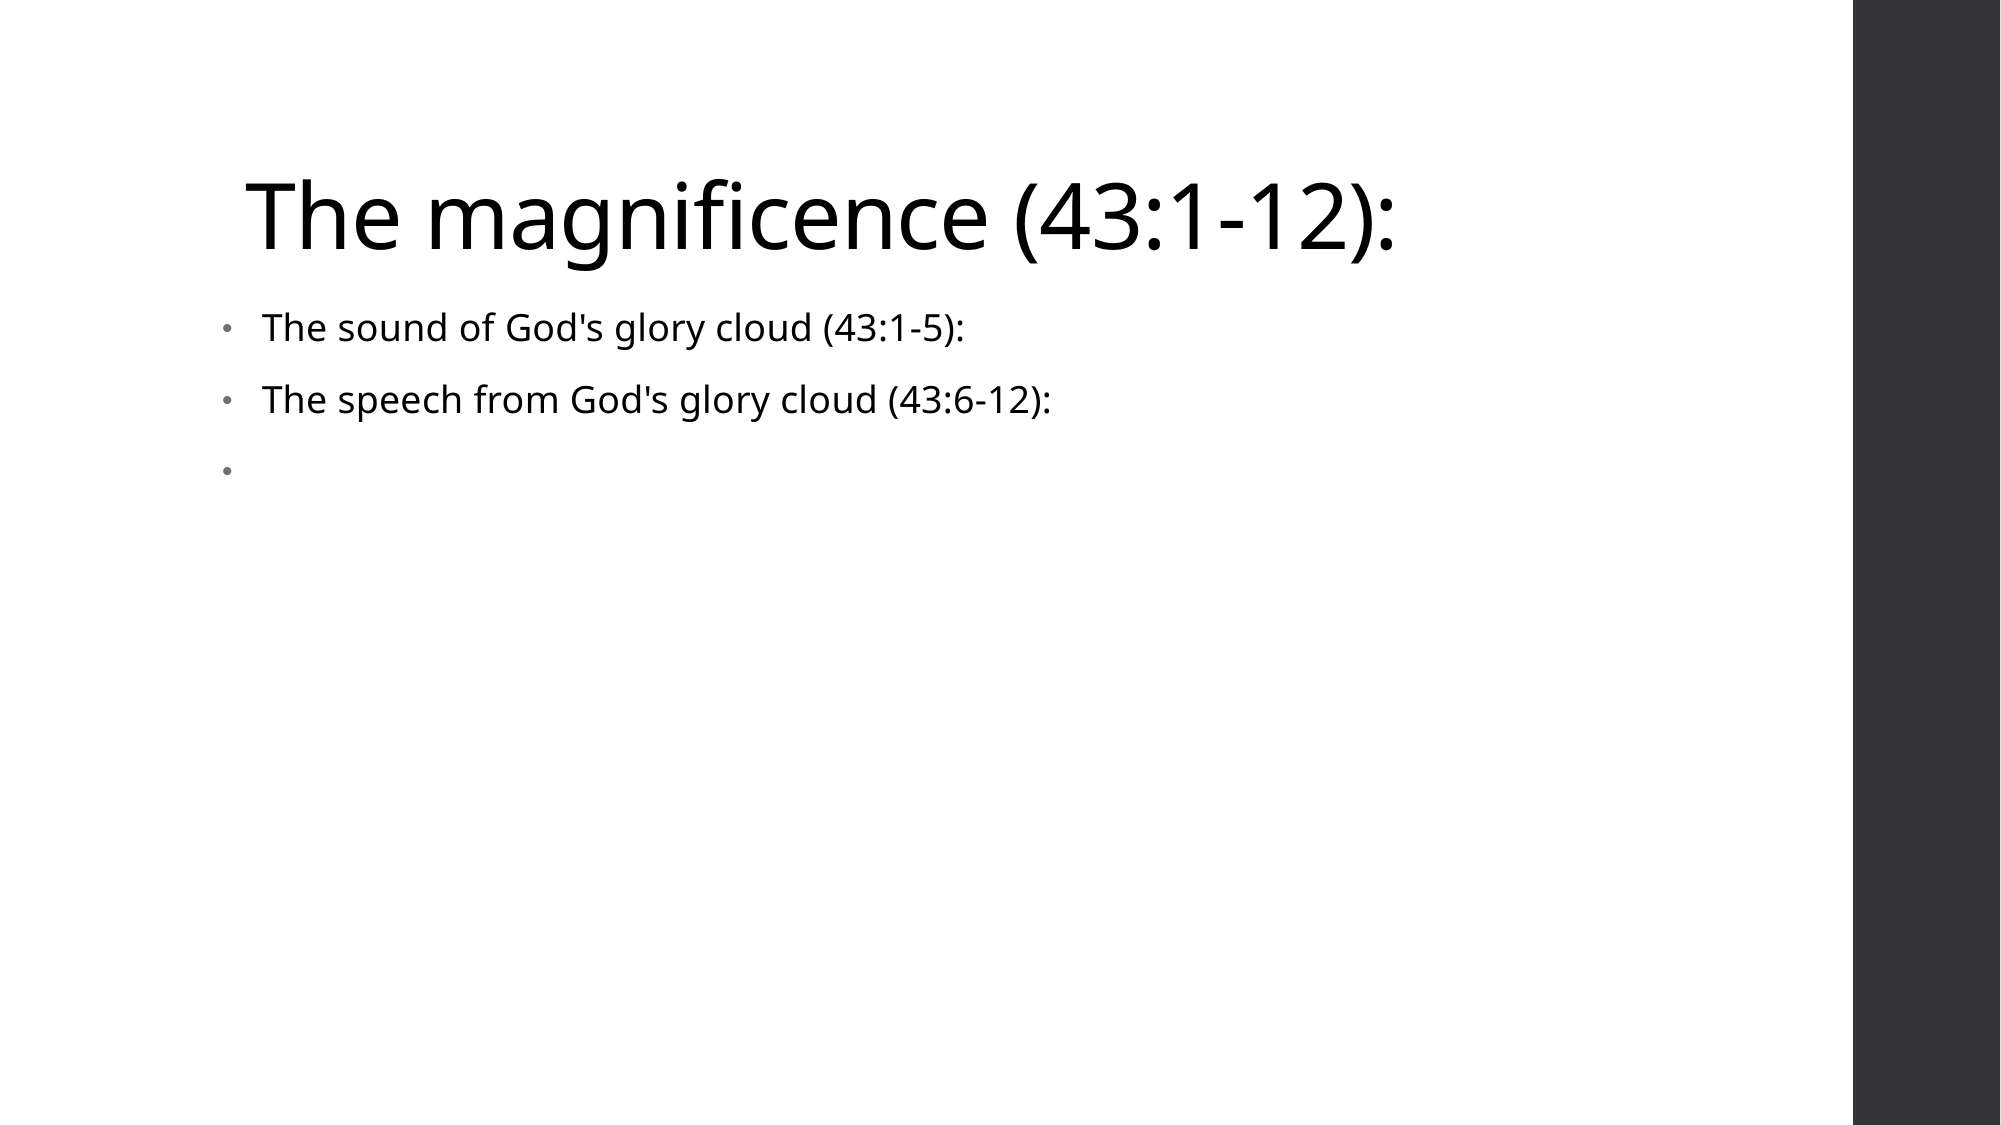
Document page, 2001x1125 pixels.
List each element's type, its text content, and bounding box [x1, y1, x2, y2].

list The sound of God's glory cloud (43:1-5): The speech from God's glory cloud (43:6-12): [206, 299, 1617, 1014]
title The magnificence (43:1-12): [206, 60, 1797, 278]
